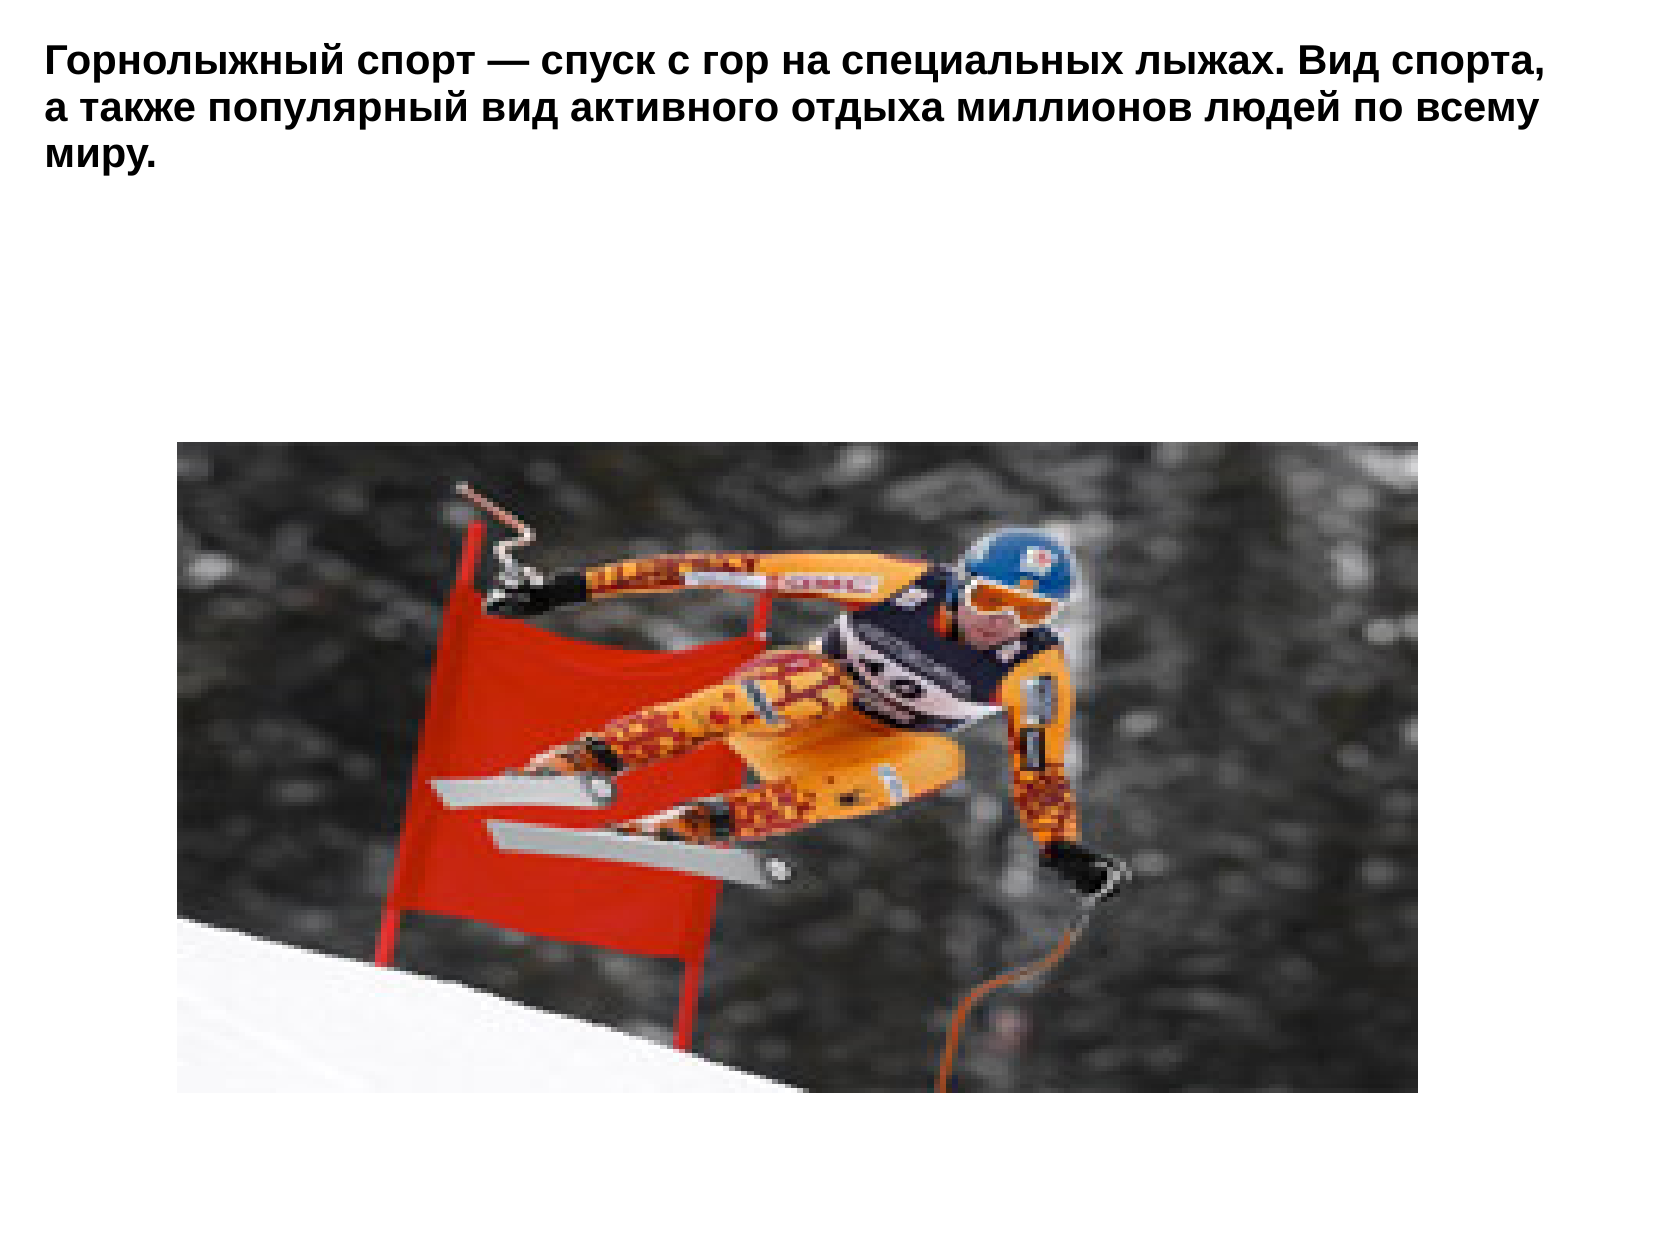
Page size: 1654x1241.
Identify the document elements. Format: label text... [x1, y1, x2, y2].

text_box Горнолыжный спорт — спуск с гор на специальных лыжах. Вид спорта, а также популярный вид активного отдыха миллионов людей по всему миру. [29, 29, 1586, 207]
picture [177, 442, 1418, 1093]
